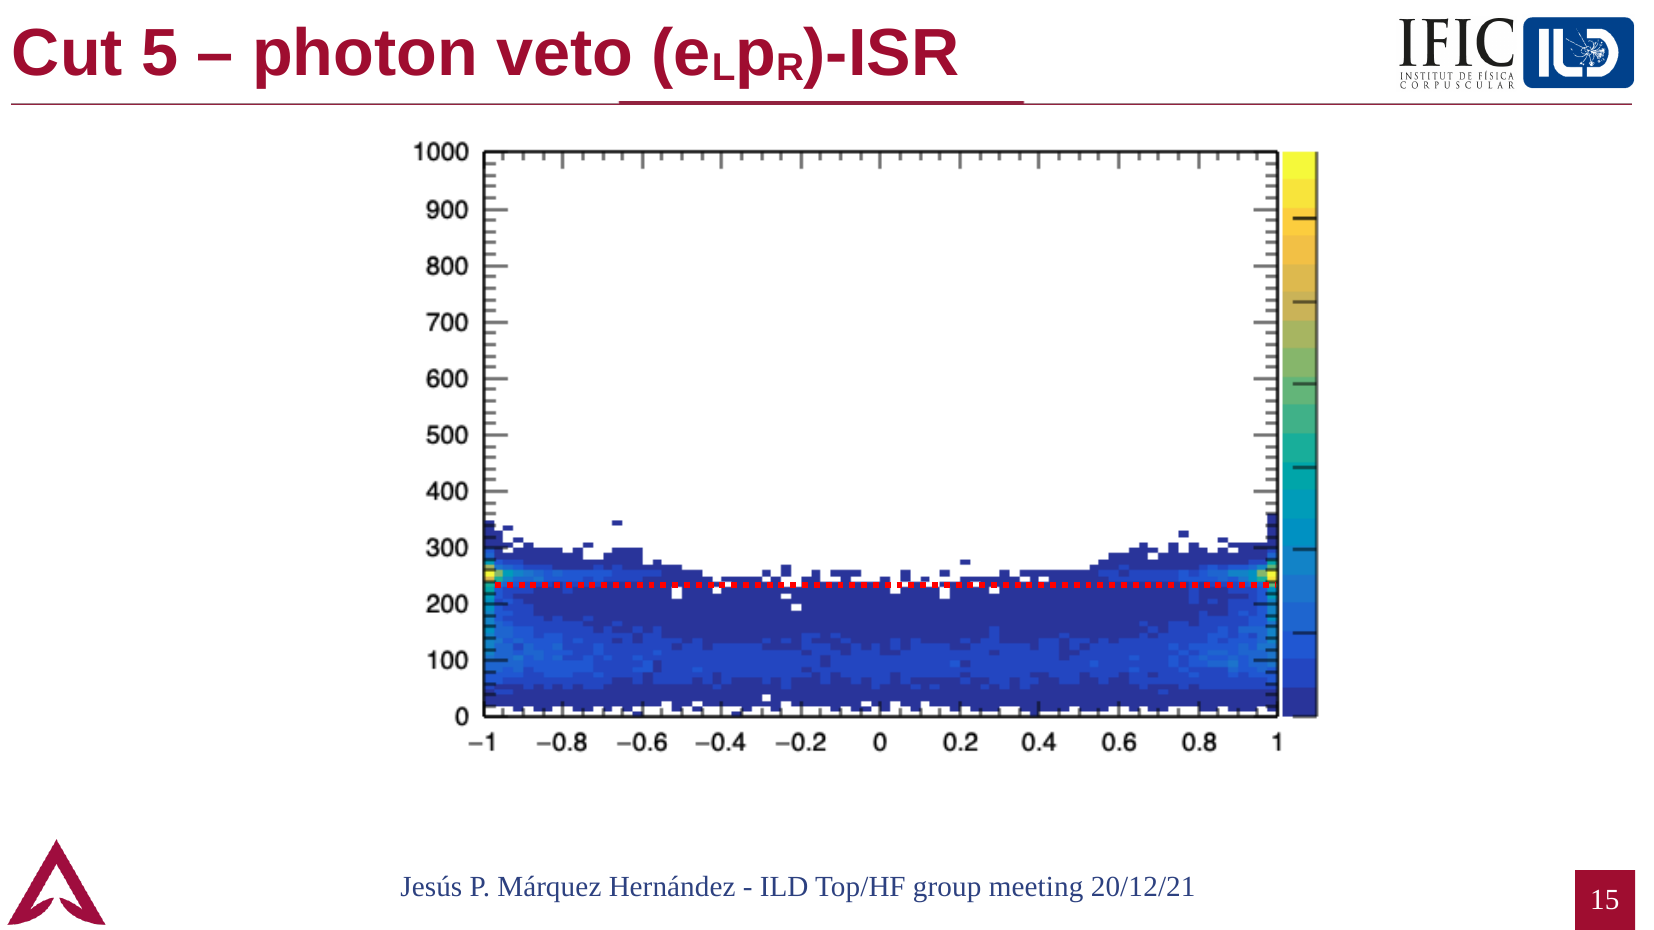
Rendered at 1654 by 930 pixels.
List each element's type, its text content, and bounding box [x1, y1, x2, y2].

picture [11, 101, 1632, 105]
picture [7, 839, 106, 925]
picture [1522, 14, 1635, 90]
picture [1500, 16, 1517, 92]
title Cut 5 – photon veto (eLpR)-ISR [11, 14, 1500, 102]
picture [324, 118, 1329, 833]
